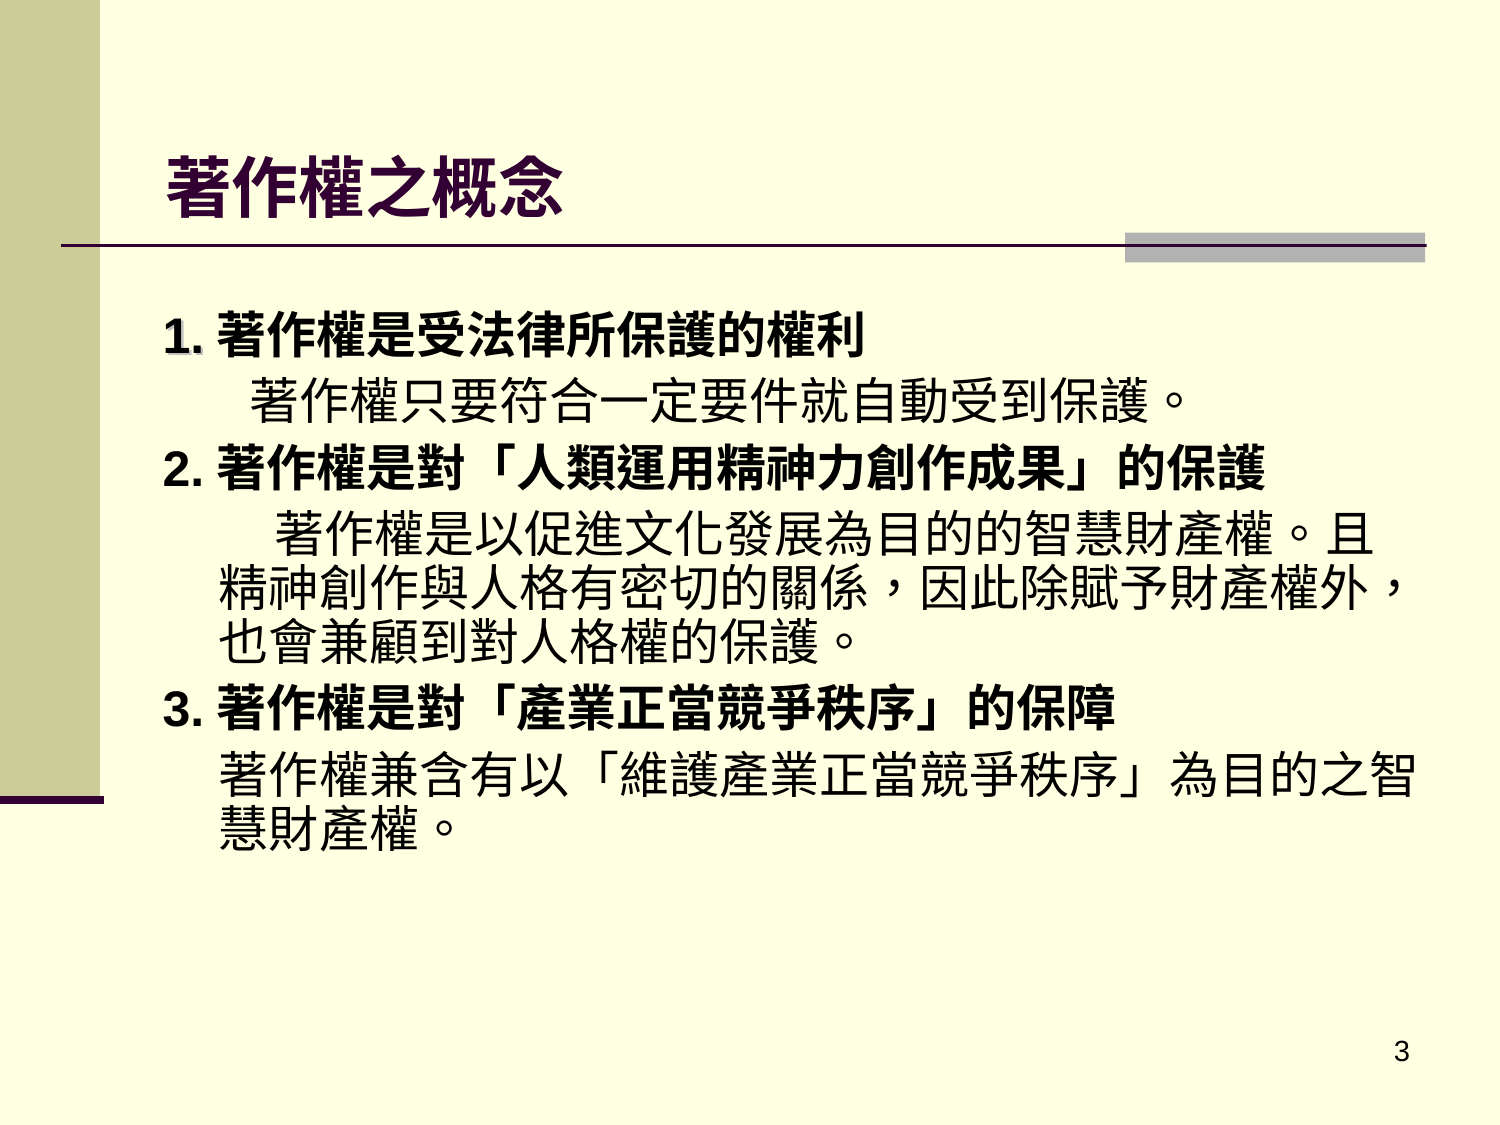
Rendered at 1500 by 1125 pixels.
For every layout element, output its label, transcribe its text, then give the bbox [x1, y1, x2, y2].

list 1.著作權是受法律所保護的權利 著作權只要符合一定要件就自動受到保護。 2.著作權是對「人類運用精神力創作成果」的保護 著作權是以促進文化發展為目的的智慧財產權。且精神創作與人格有密切的關係，因此除賦予財產權外，也會兼顧到對人格權的保護。 3.著作權是對「產業正當競爭秩序」的保障 著作權兼含有以「維護產業正當競爭秩序」為目的之智慧財產權。 [147, 302, 1436, 1000]
text_box <編號> [1074, 1024, 1426, 1103]
title 著作權之概念 [150, 45, 1426, 234]
